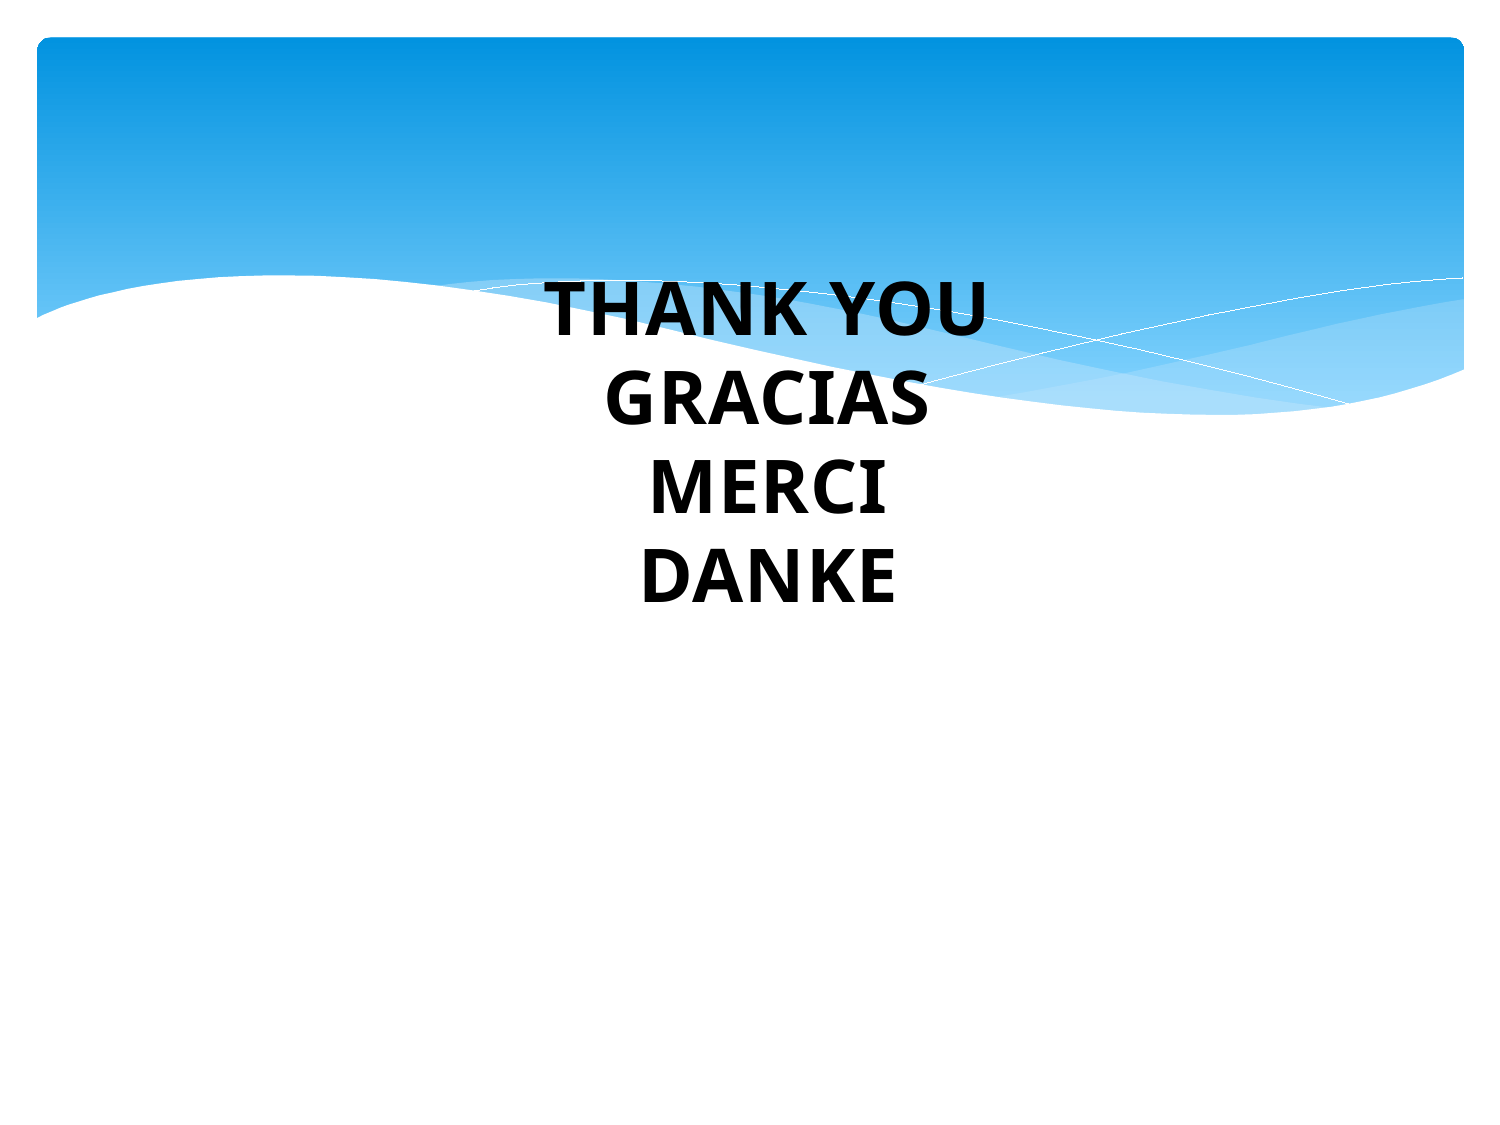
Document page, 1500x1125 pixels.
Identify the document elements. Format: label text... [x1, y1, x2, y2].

title THANK YOU GRACIAS MERCI DANKE [93, 253, 1444, 625]
